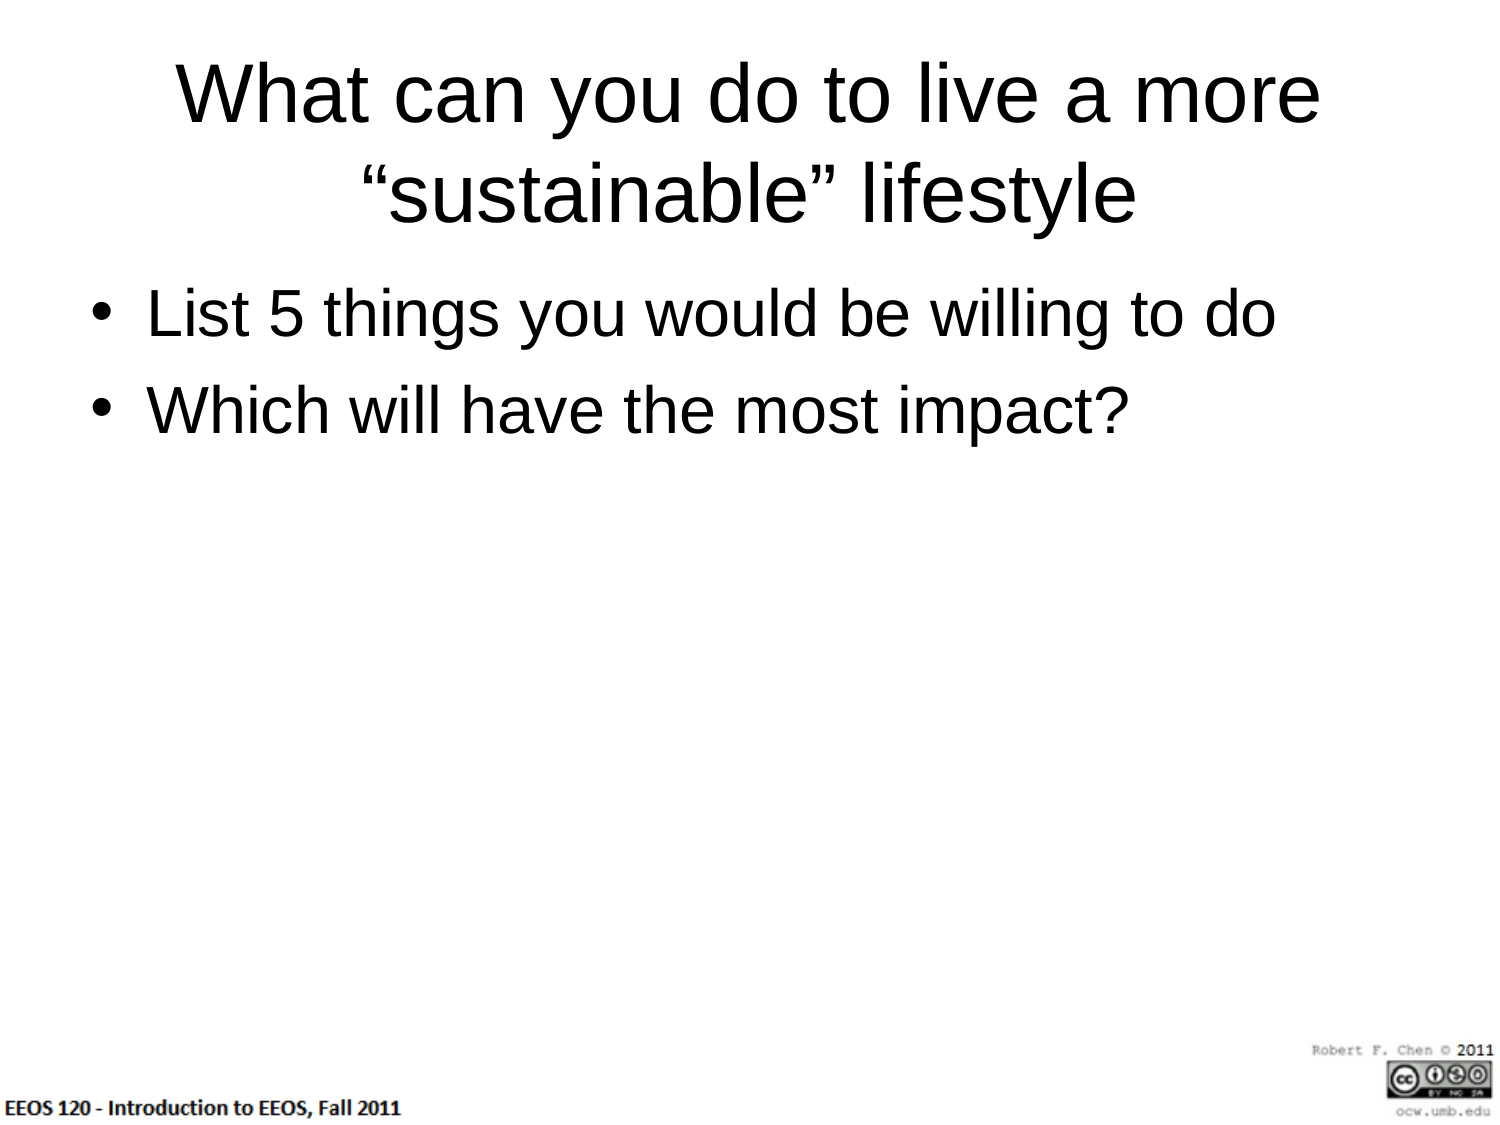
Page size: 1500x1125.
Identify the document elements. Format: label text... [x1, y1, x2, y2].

picture [1303, 1037, 1500, 1125]
list List 5 things you would be willing to do Which will have the most impact? [75, 262, 1426, 1006]
picture [0, 1090, 406, 1125]
title What can you do to live a more “sustainable” lifestyle [75, 31, 1426, 247]
